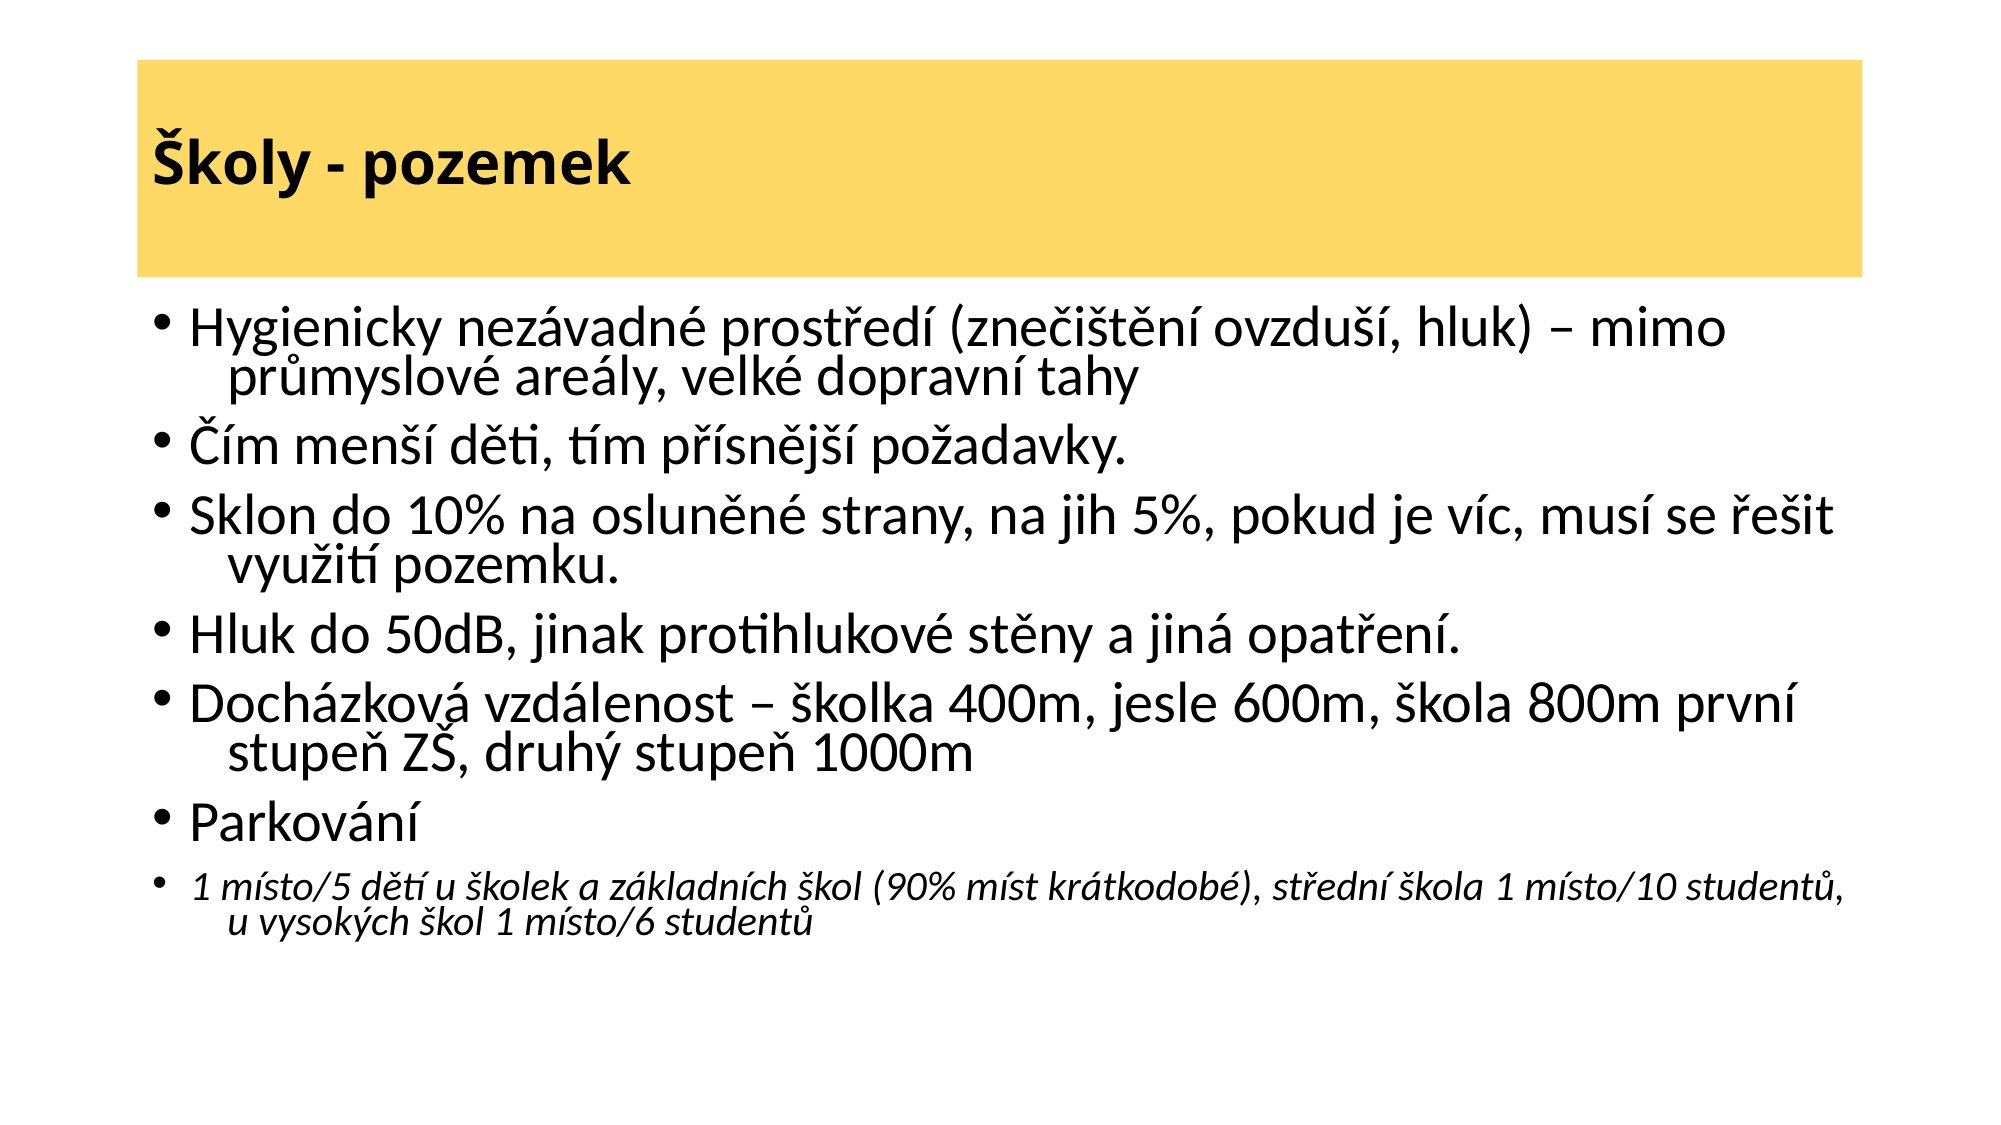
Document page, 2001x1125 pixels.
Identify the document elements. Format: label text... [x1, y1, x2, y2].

title Školy - pozemek [137, 59, 1863, 278]
list Hygienicky nezávadné prostředí (znečištění ovzduší, hluk) – mimo průmyslové areály, velké dopravní tahy Čím menší děti, tím přísnější požadavky. Sklon do 10% na osluněné strany, na jih 5%, pokud je víc, musí se řešit využití pozemku. Hluk do 50dB, jinak protihlukové stěny a jiná opatření. Docházková vzdálenost – školka 400m, jesle 600m, škola 800m první stupeň ZŠ, druhý stupeň 1000m Parkování 1 místo/5 dětí u školek a základních škol (90% míst krátkodobé), střední škola 1 místo/10 studentů, u vysokých škol 1 místo/6 studentů [137, 299, 1863, 1014]
